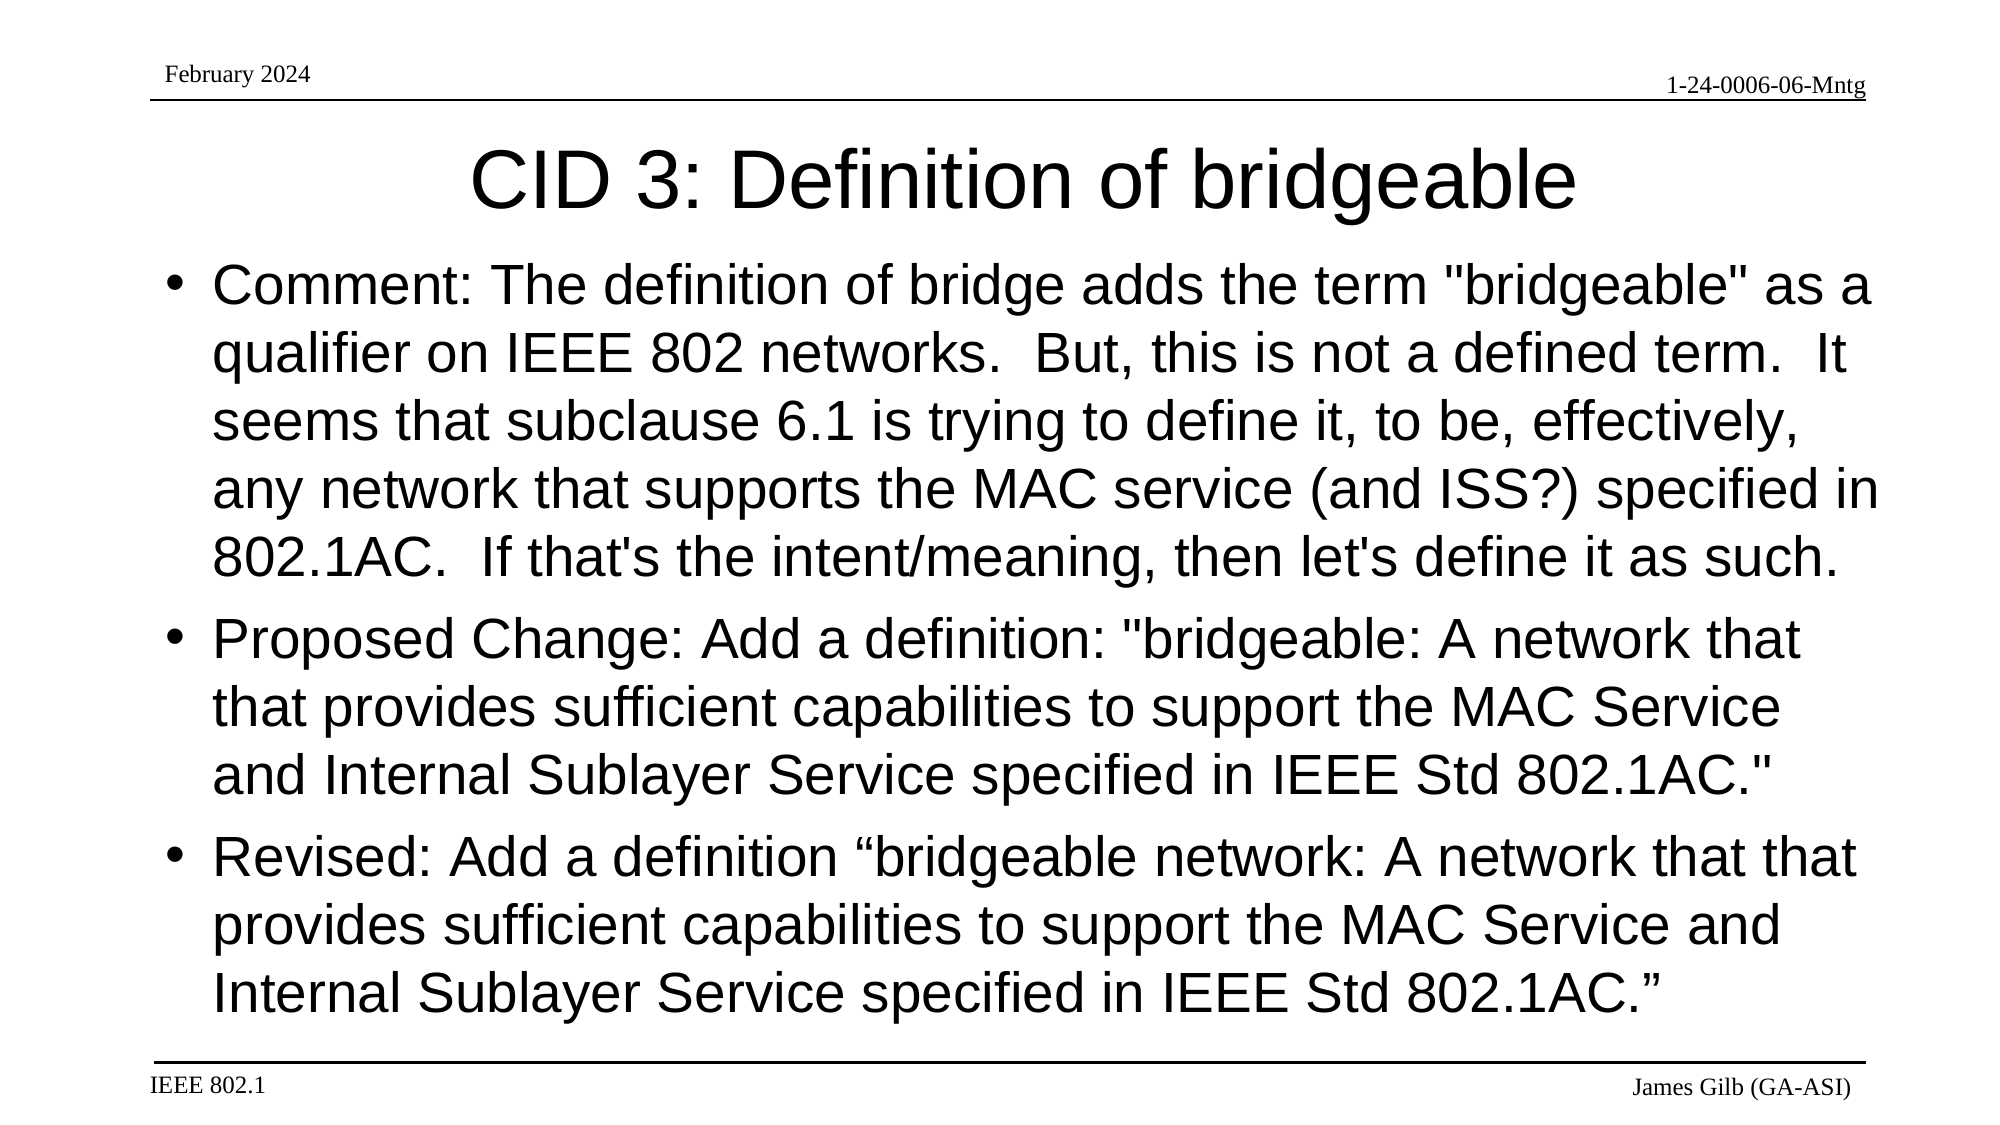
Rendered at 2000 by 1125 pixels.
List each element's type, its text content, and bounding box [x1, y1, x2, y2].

title CID 3: Definition of bridgeable [149, 112, 1900, 238]
list Comment: The definition of bridge adds the term "bridgeable" as a qualifier on IEEE 802 networks. But, this is not a defined term. It seems that subclause 6.1 is trying to define it, to be, effectively, any network that supports the MAC service (and ISS?) specified in 802.1AC. If that's the intent/meaning, then let's define it as such. Proposed Change: Add a definition: "bridgeable: A network that that provides sufficient capabilities to support the MAC Service and Internal Sublayer Service specified in IEEE Std 802.1AC." Revised: Add a definition “bridgeable network: A network that that provides sufficient capabilities to support the MAC Service and Internal Sublayer Service specified in IEEE Std 802.1AC.” [149, 239, 1900, 1051]
